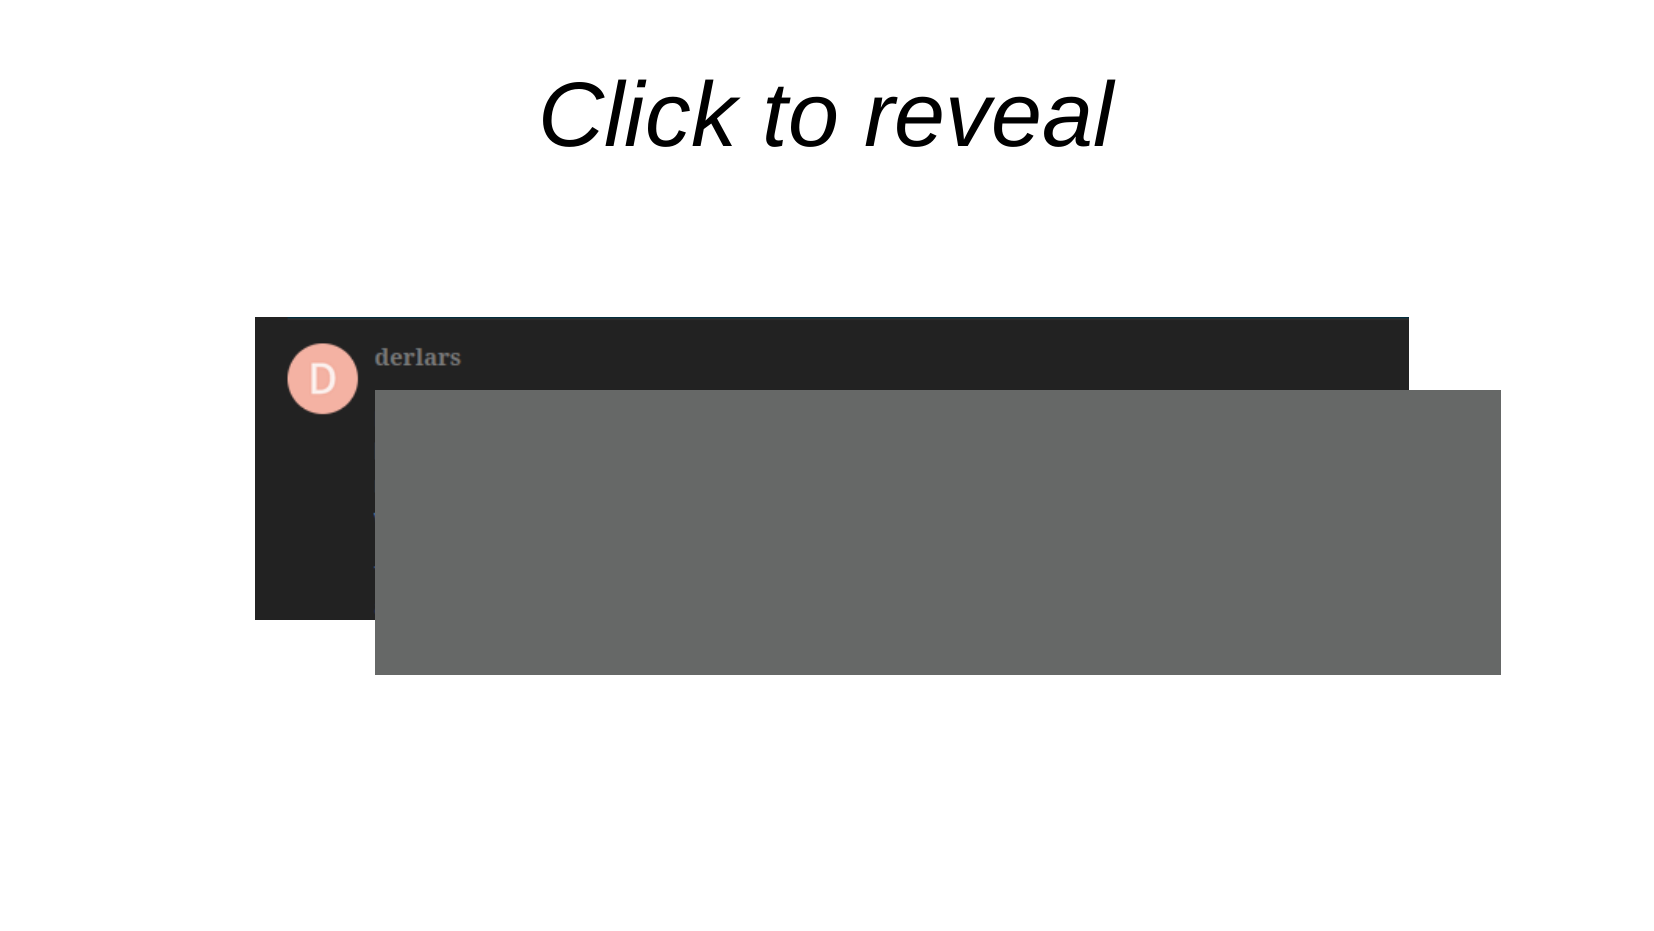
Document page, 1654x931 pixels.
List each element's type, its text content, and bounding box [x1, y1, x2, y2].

picture [255, 317, 1501, 676]
title Click to reveal [82, 37, 1571, 193]
